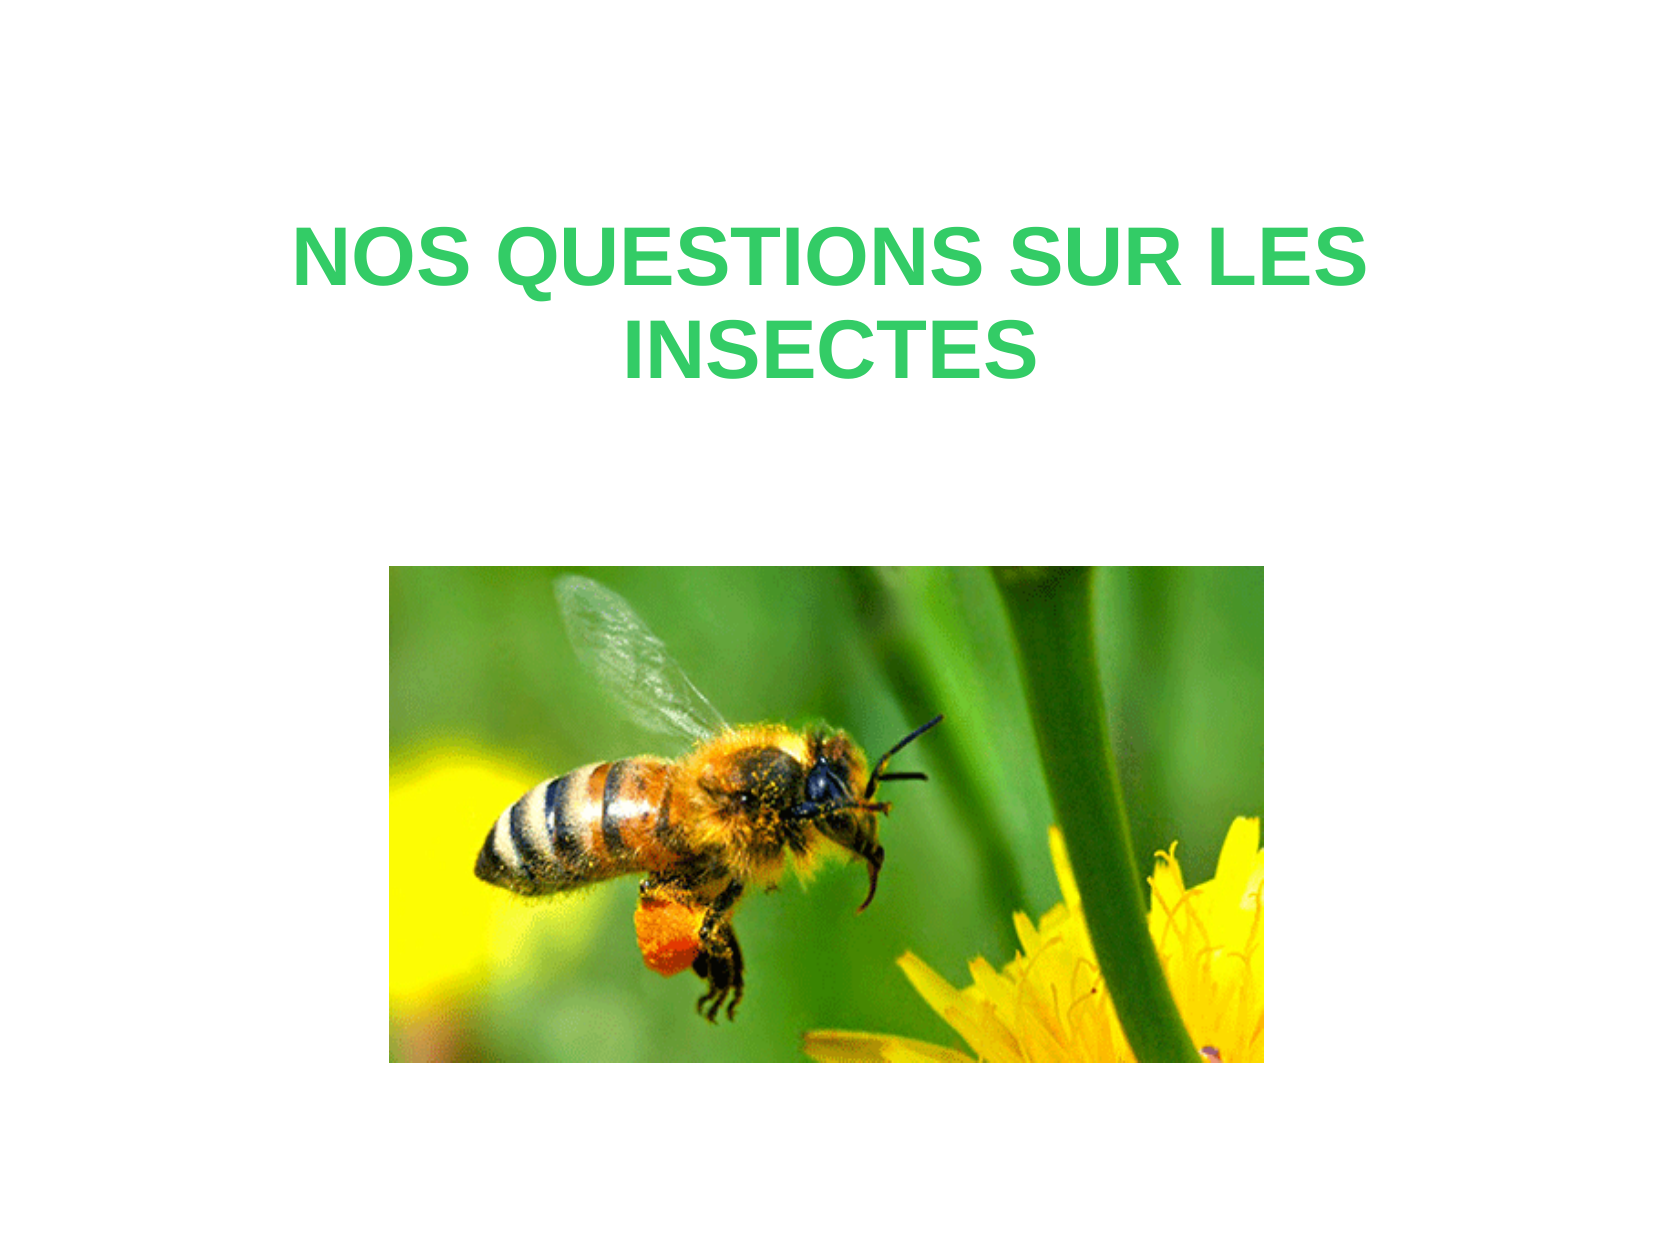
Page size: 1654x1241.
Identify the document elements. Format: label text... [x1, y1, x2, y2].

subtitle NOS QUESTIONS SUR LES INSECTES [86, 0, 1575, 833]
picture [389, 566, 1264, 1063]
